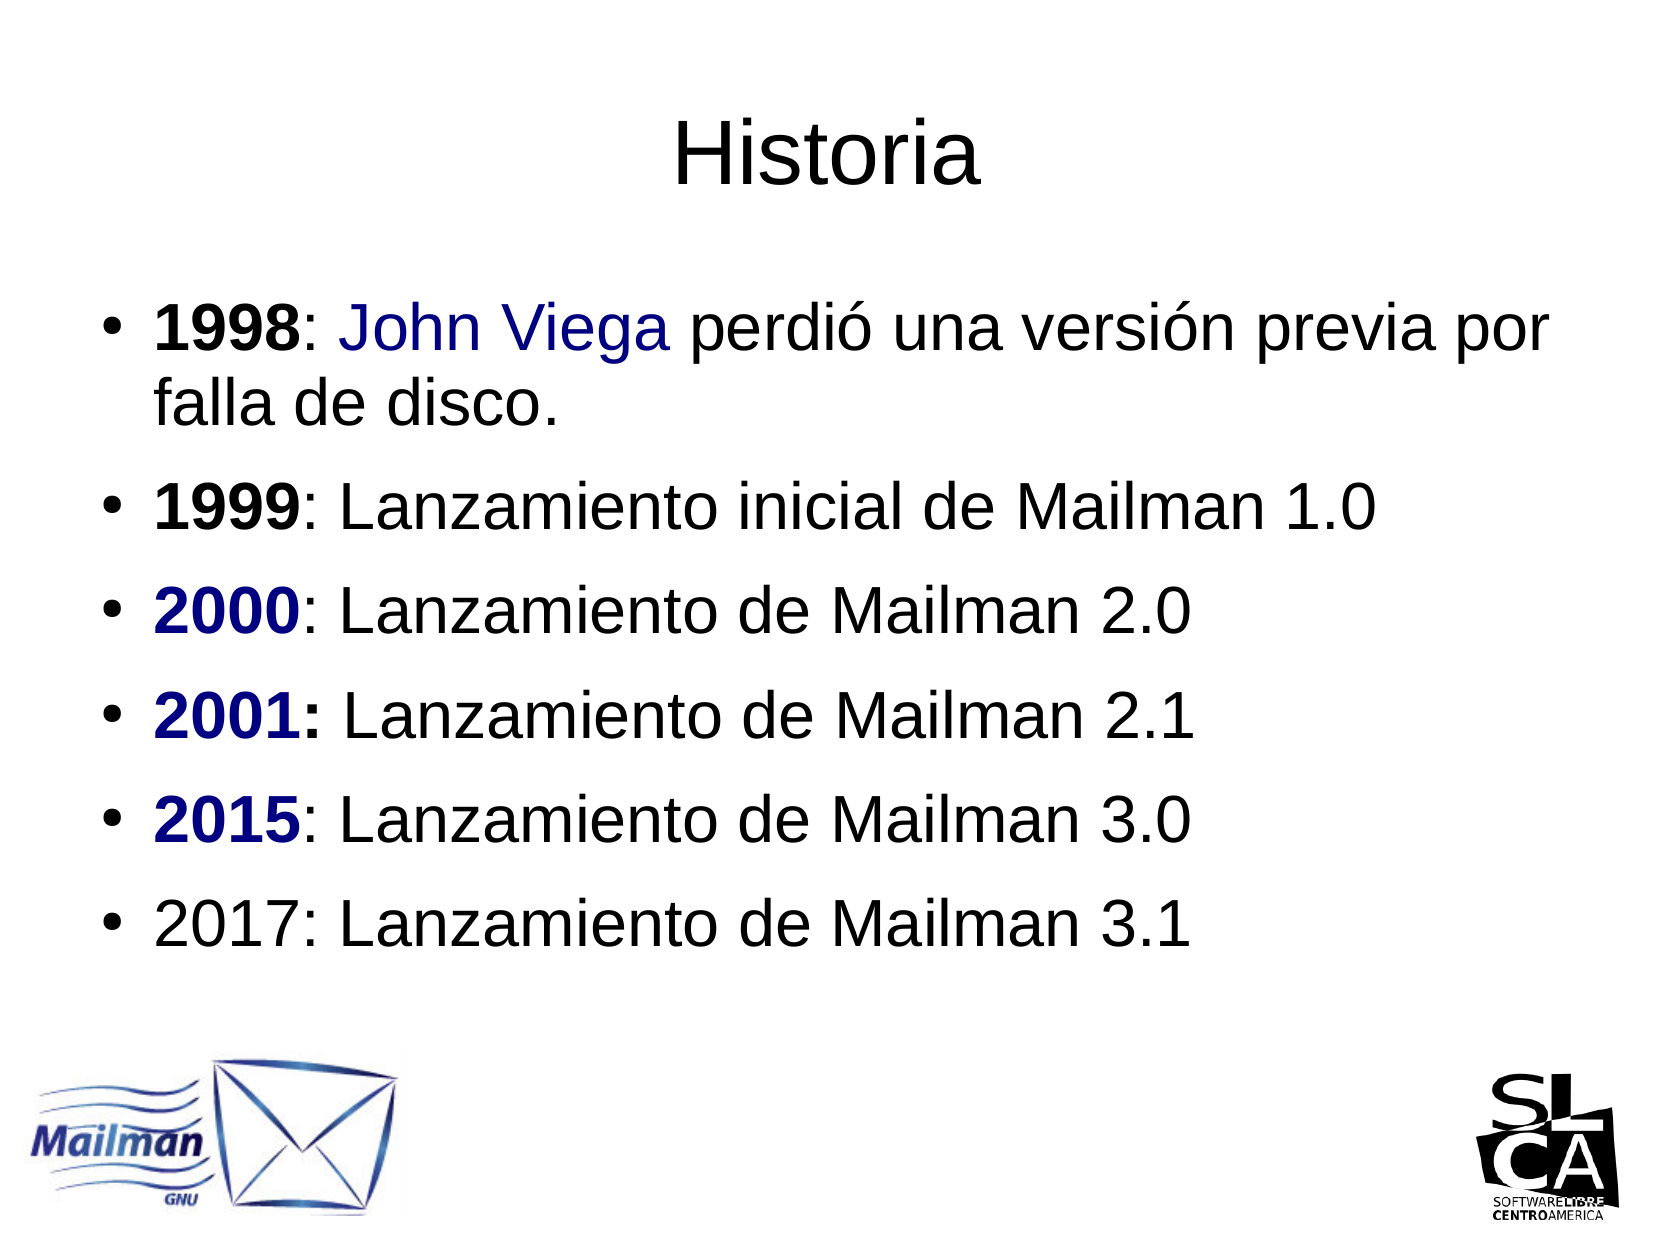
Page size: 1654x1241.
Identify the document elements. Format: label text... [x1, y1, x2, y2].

title Historia [82, 49, 1571, 257]
picture [1476, 1062, 1619, 1220]
picture [23, 1051, 405, 1216]
list 1998: John Viega perdió una versión previa por falla de disco. 1999: Lanzamiento inicial de Mailman 1.0 2000: Lanzamiento de Mailman 2.0 2001: Lanzamiento de Mailman 2.1 2015: Lanzamiento de Mailman 3.0 2017: Lanzamiento de Mailman 3.1 [82, 290, 1571, 1010]
